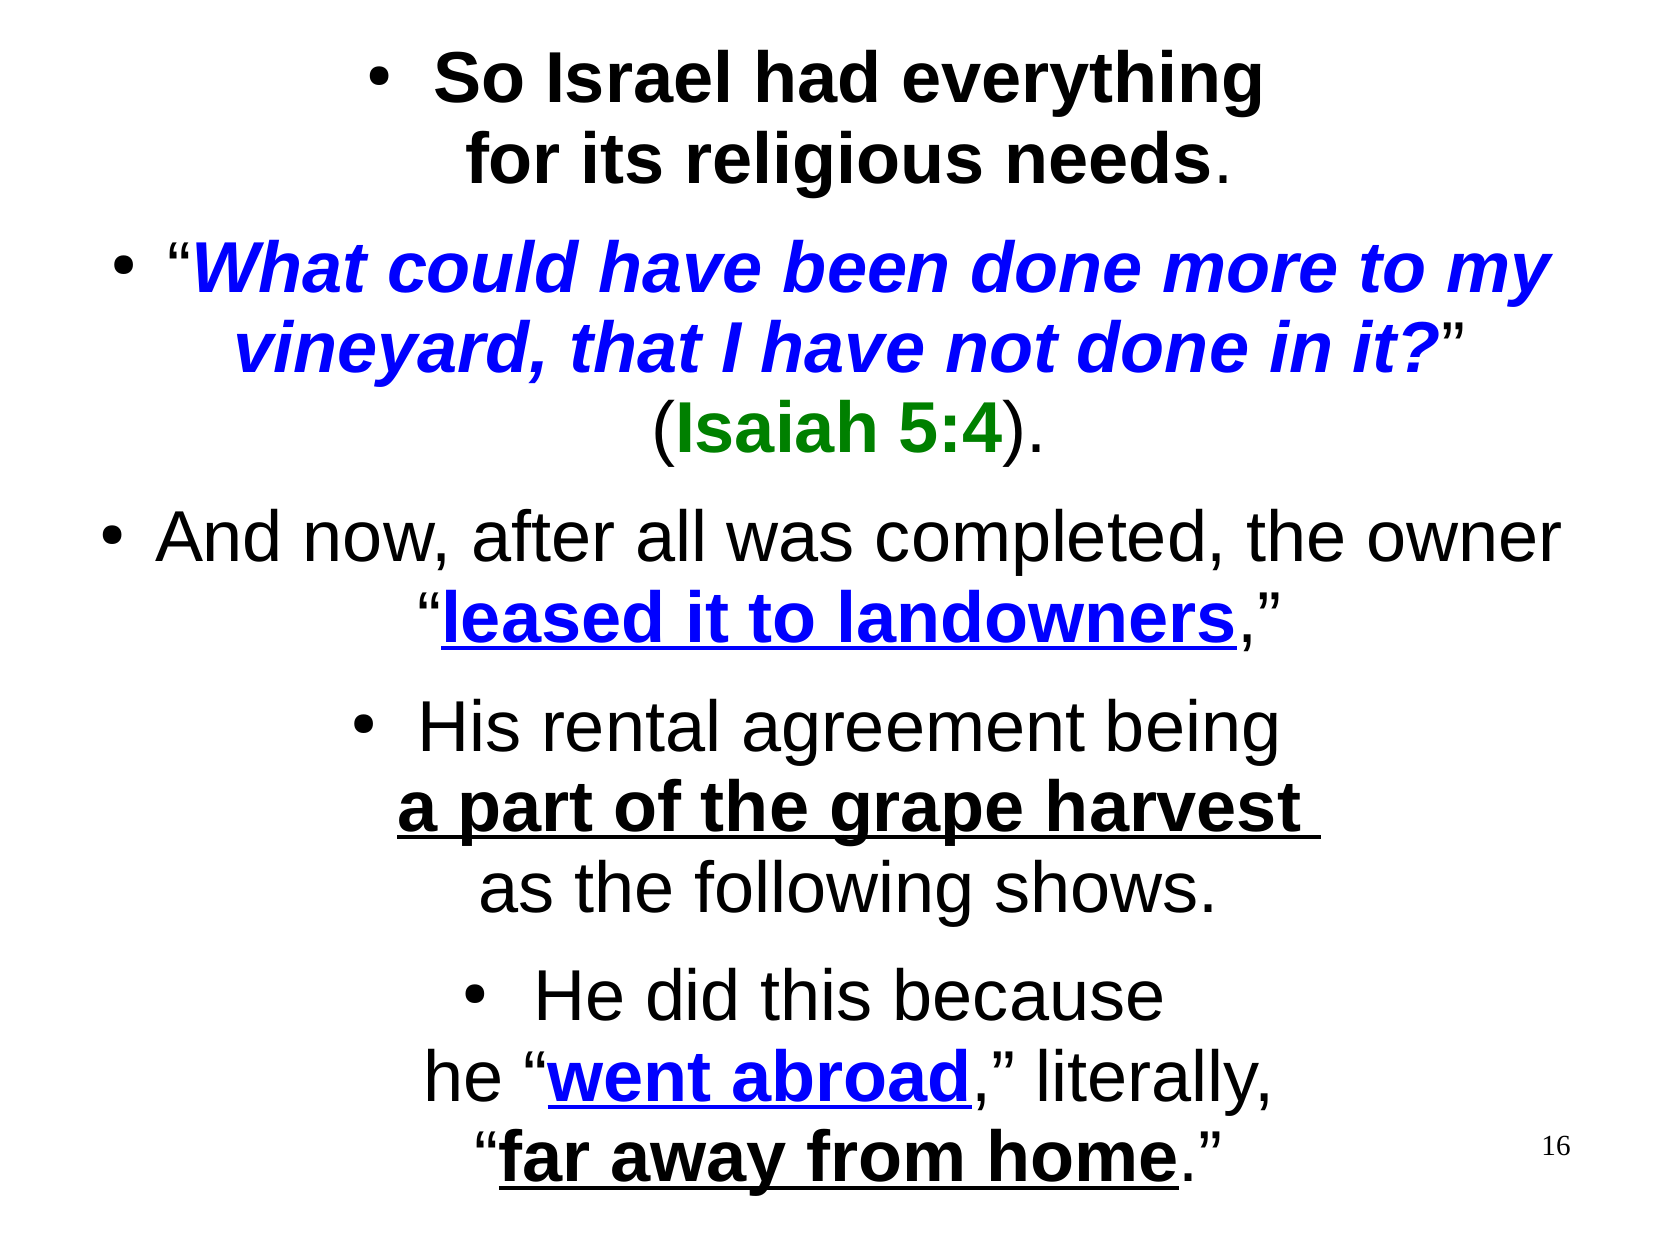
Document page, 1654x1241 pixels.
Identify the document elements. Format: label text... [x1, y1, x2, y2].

list So Israel had everything for its religious needs. “What could have been done more to my vineyard, that I have not done in it?” (Isaiah 5:4). And now, after all was completed, the owner “leased it to landowners,” His rental agreement being a part of the grape harvest as the following shows. He did this because he “went abroad,” literally, “far away from home.” [37, 37, 1613, 1201]
